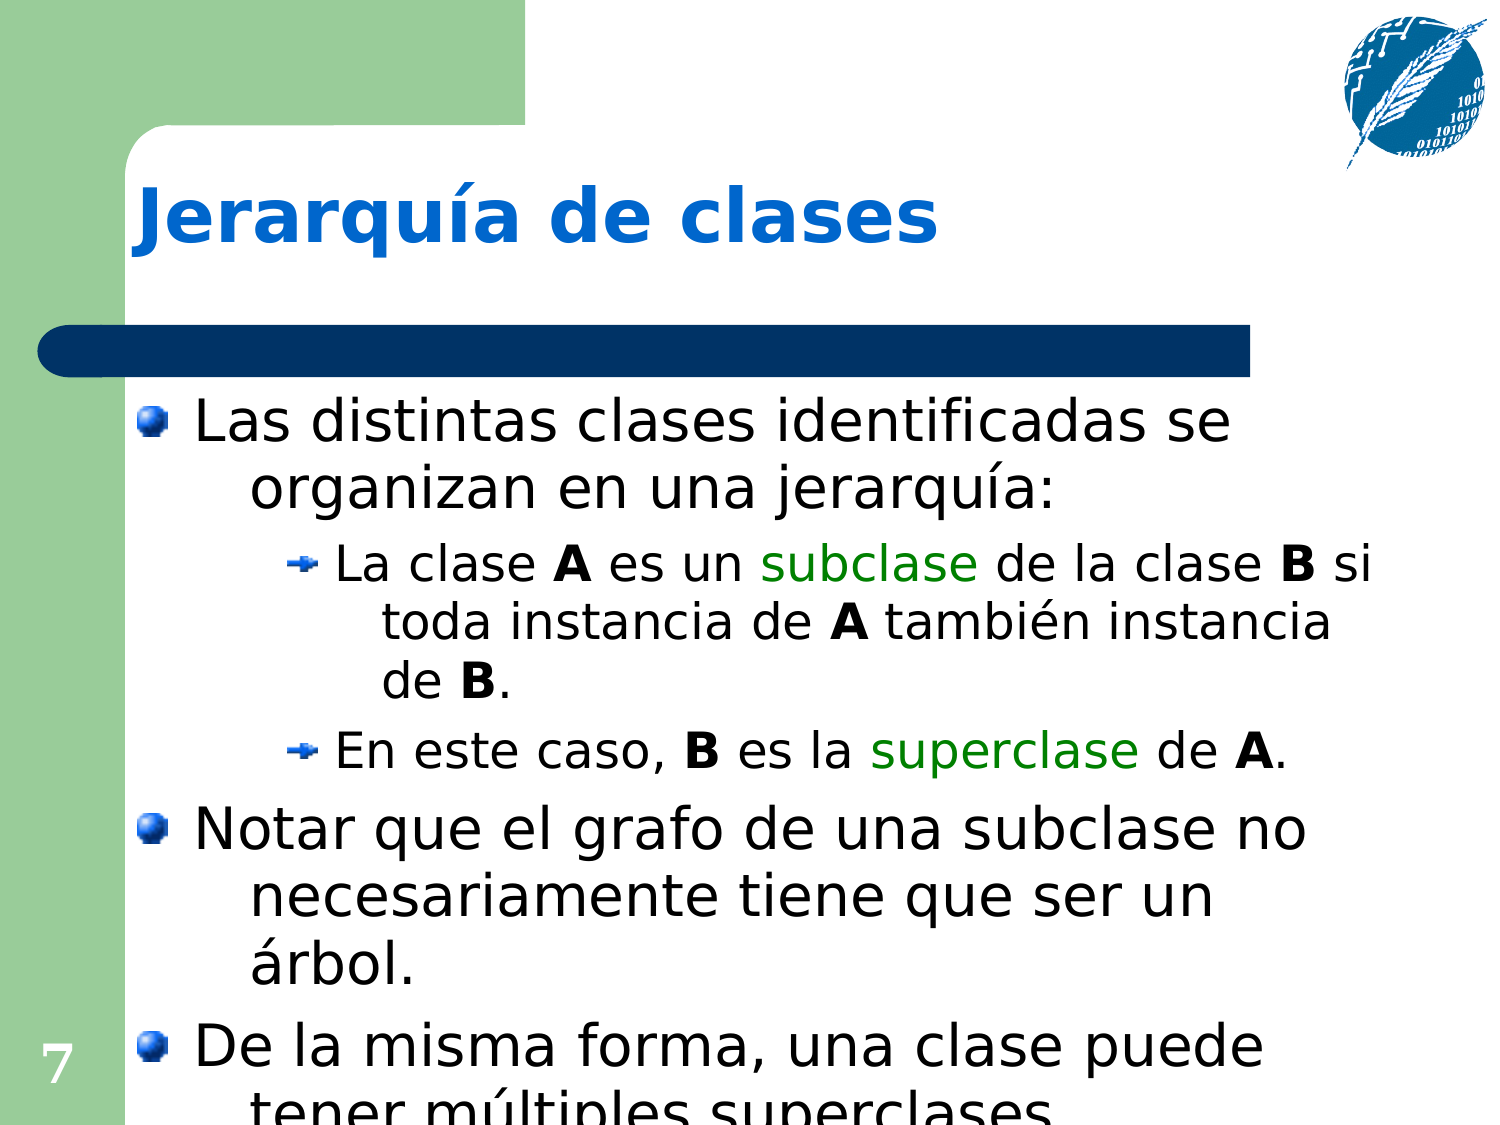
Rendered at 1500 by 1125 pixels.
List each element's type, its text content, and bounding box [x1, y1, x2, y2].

picture [137, 1045, 168, 1062]
picture [1433, 139, 1440, 147]
picture [1436, 127, 1450, 136]
picture [1427, 138, 1431, 148]
list Las distintas clases identificadas se organizan en una jerarquía: La clase A es un subclase de la clase B si toda instancia de A también instancia de B. En este caso, B es la superclase de A. Notar que el grafo de una subclase no necesariamente tiene que ser un árbol. De la misma forma, una clase puede tener múltiples superclases. [137, 387, 1400, 1045]
picture [1341, 15, 1487, 172]
title Jerarquía de clases [136, 136, 1413, 301]
picture [1416, 140, 1425, 149]
